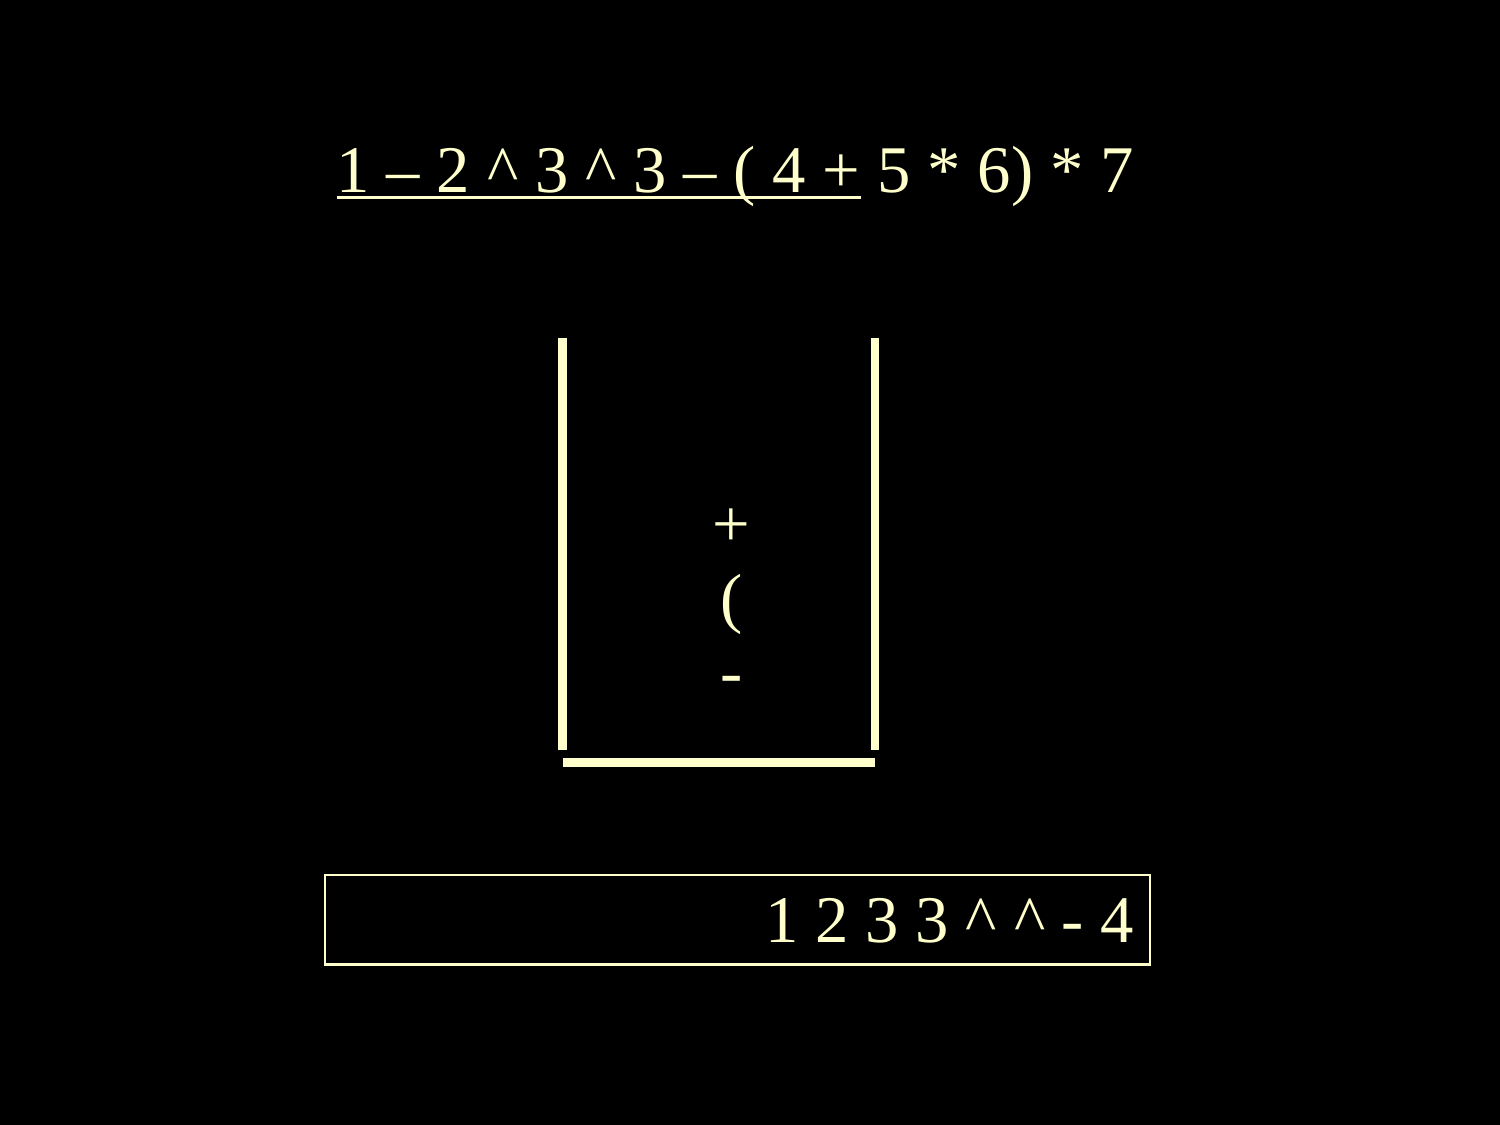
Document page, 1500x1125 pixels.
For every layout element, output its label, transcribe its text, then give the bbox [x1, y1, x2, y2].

text_box 1 2 3 3 ^ ^ - 4 [325, 874, 1150, 965]
text_box + ( - [624, 349, 838, 717]
text_box 1 – 2 ^ 3 ^ 3 – ( 4 + 5 * 6) * 7 [321, 124, 1276, 215]
